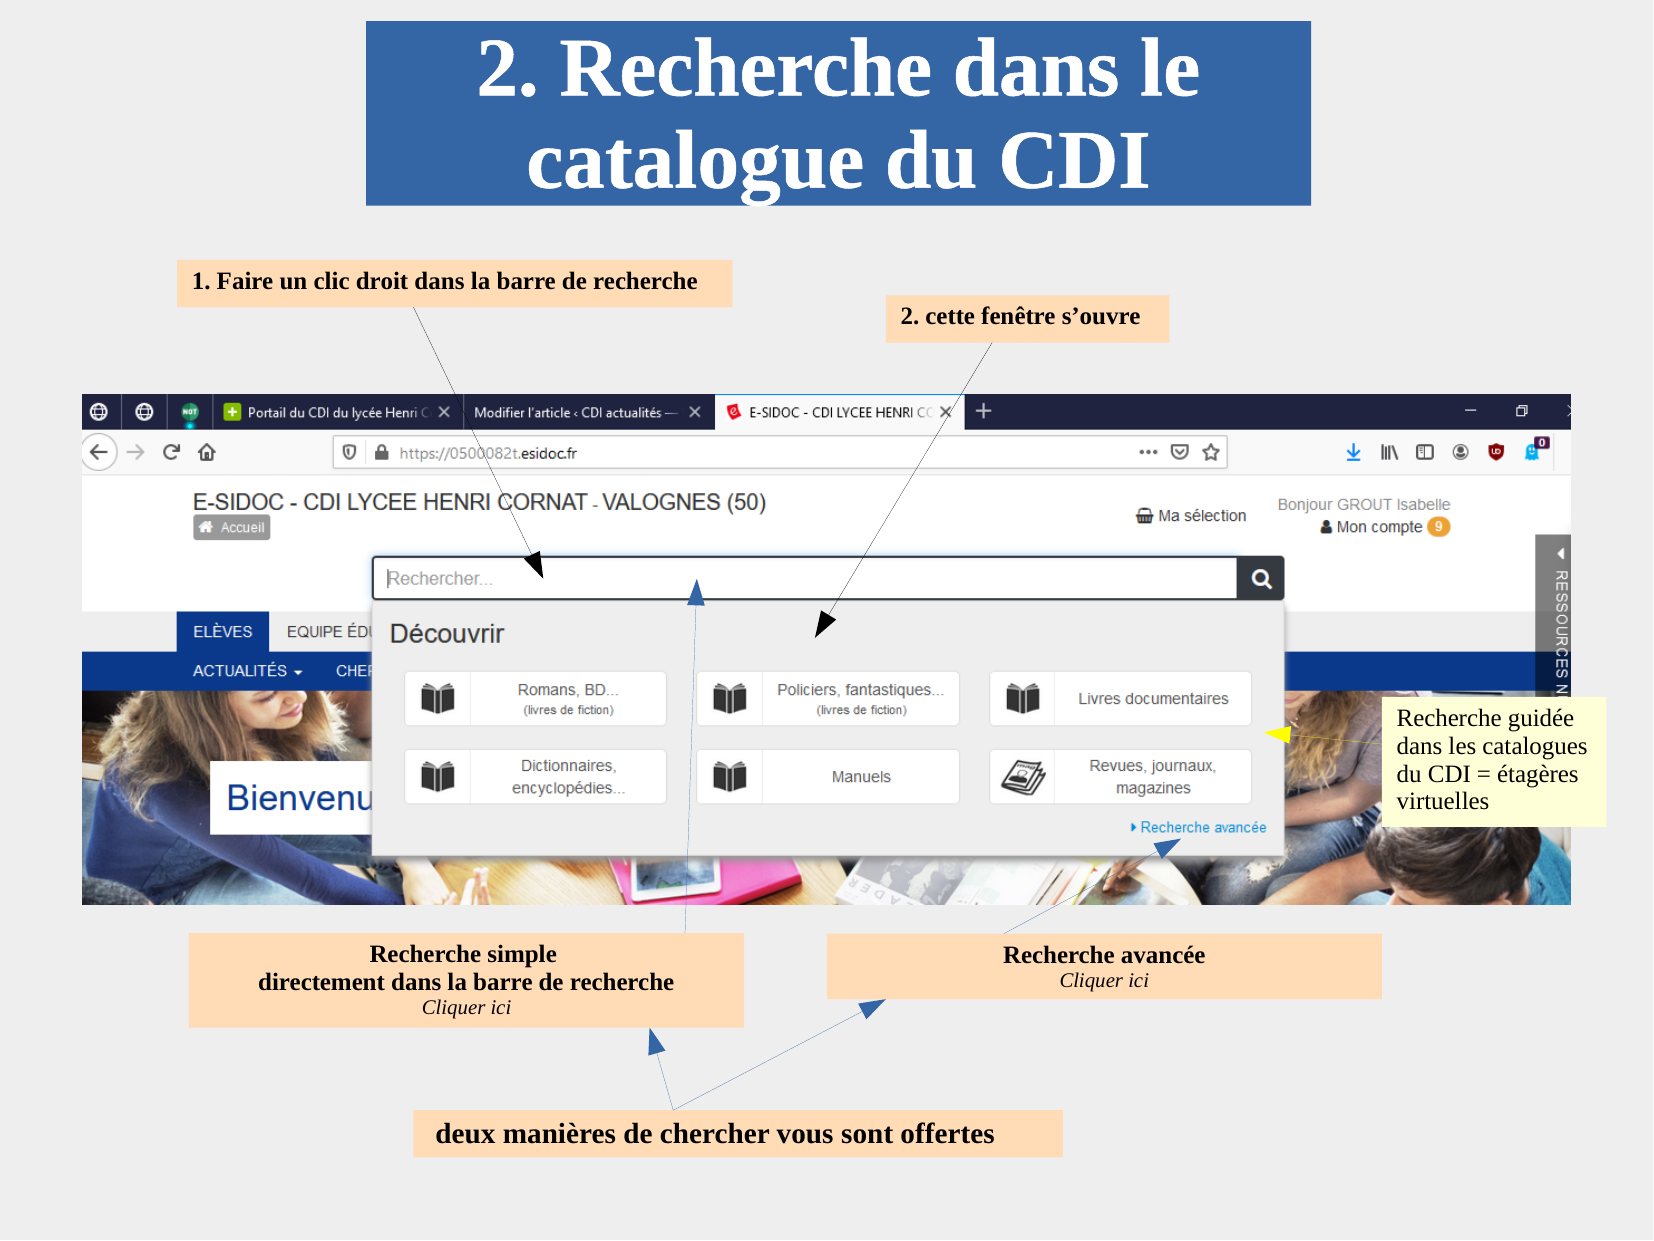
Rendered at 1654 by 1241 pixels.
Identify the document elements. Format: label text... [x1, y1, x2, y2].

title 2. Recherche dans le catalogue du CDI [366, 21, 1312, 206]
text_box deux manières de chercher vous sont offertes [413, 1110, 1063, 1158]
picture [82, 394, 1571, 905]
text_box Recherche guidée dans les catalogues du CDI = étagères virtuelles [1381, 696, 1607, 827]
text_box Recherche simple directement dans la barre de recherche Cliquer ici [188, 933, 745, 1028]
text_box Recherche avancée Cliquer ici [826, 933, 1382, 1000]
text_box 1. Faire un clic droit dans la barre de recherche [177, 259, 733, 308]
text_box 2. cette fenêtre s’ouvre [885, 295, 1170, 343]
